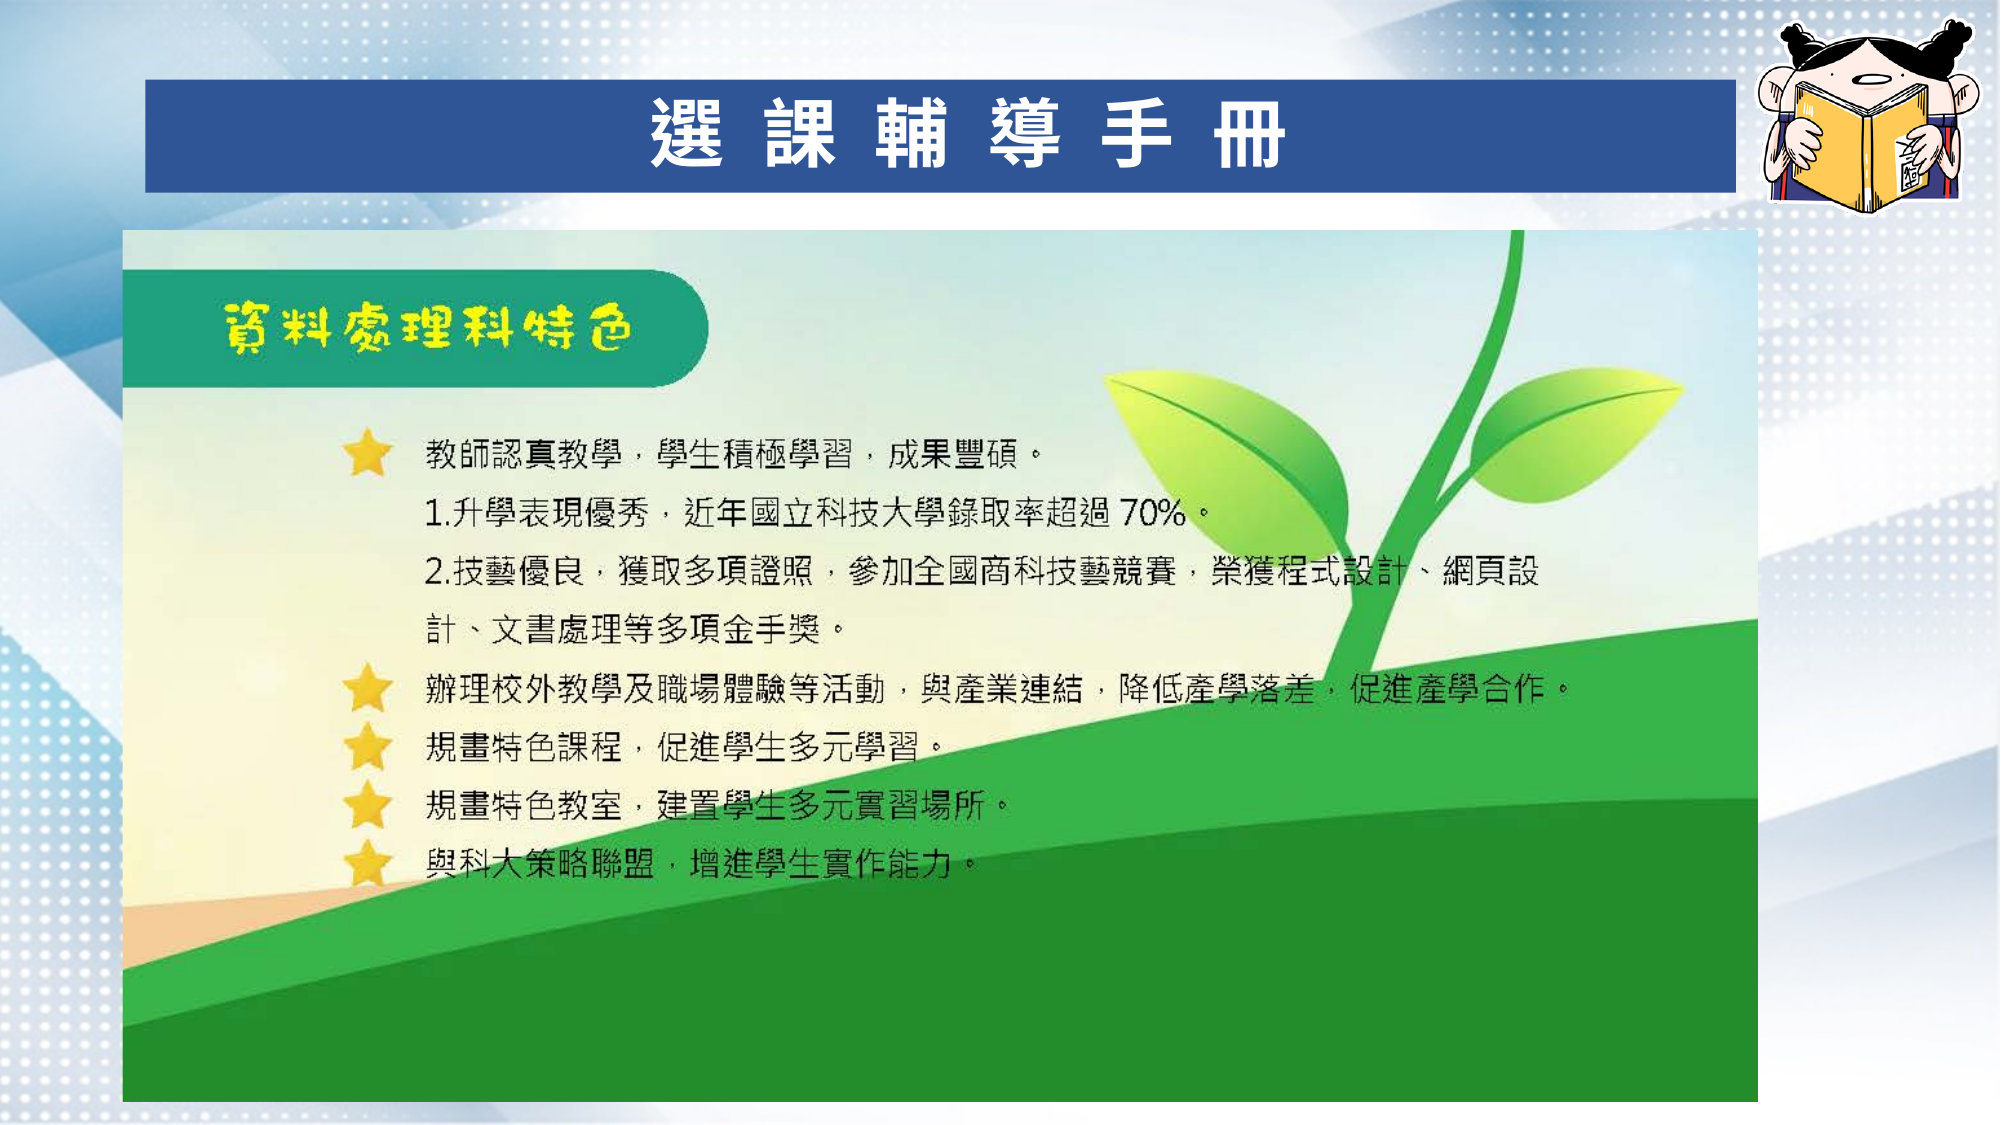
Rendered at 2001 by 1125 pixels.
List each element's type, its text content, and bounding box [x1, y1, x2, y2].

picture [0, 0, 2000, 1125]
text_box 選 課 輔 導 手 冊 [145, 79, 1736, 193]
